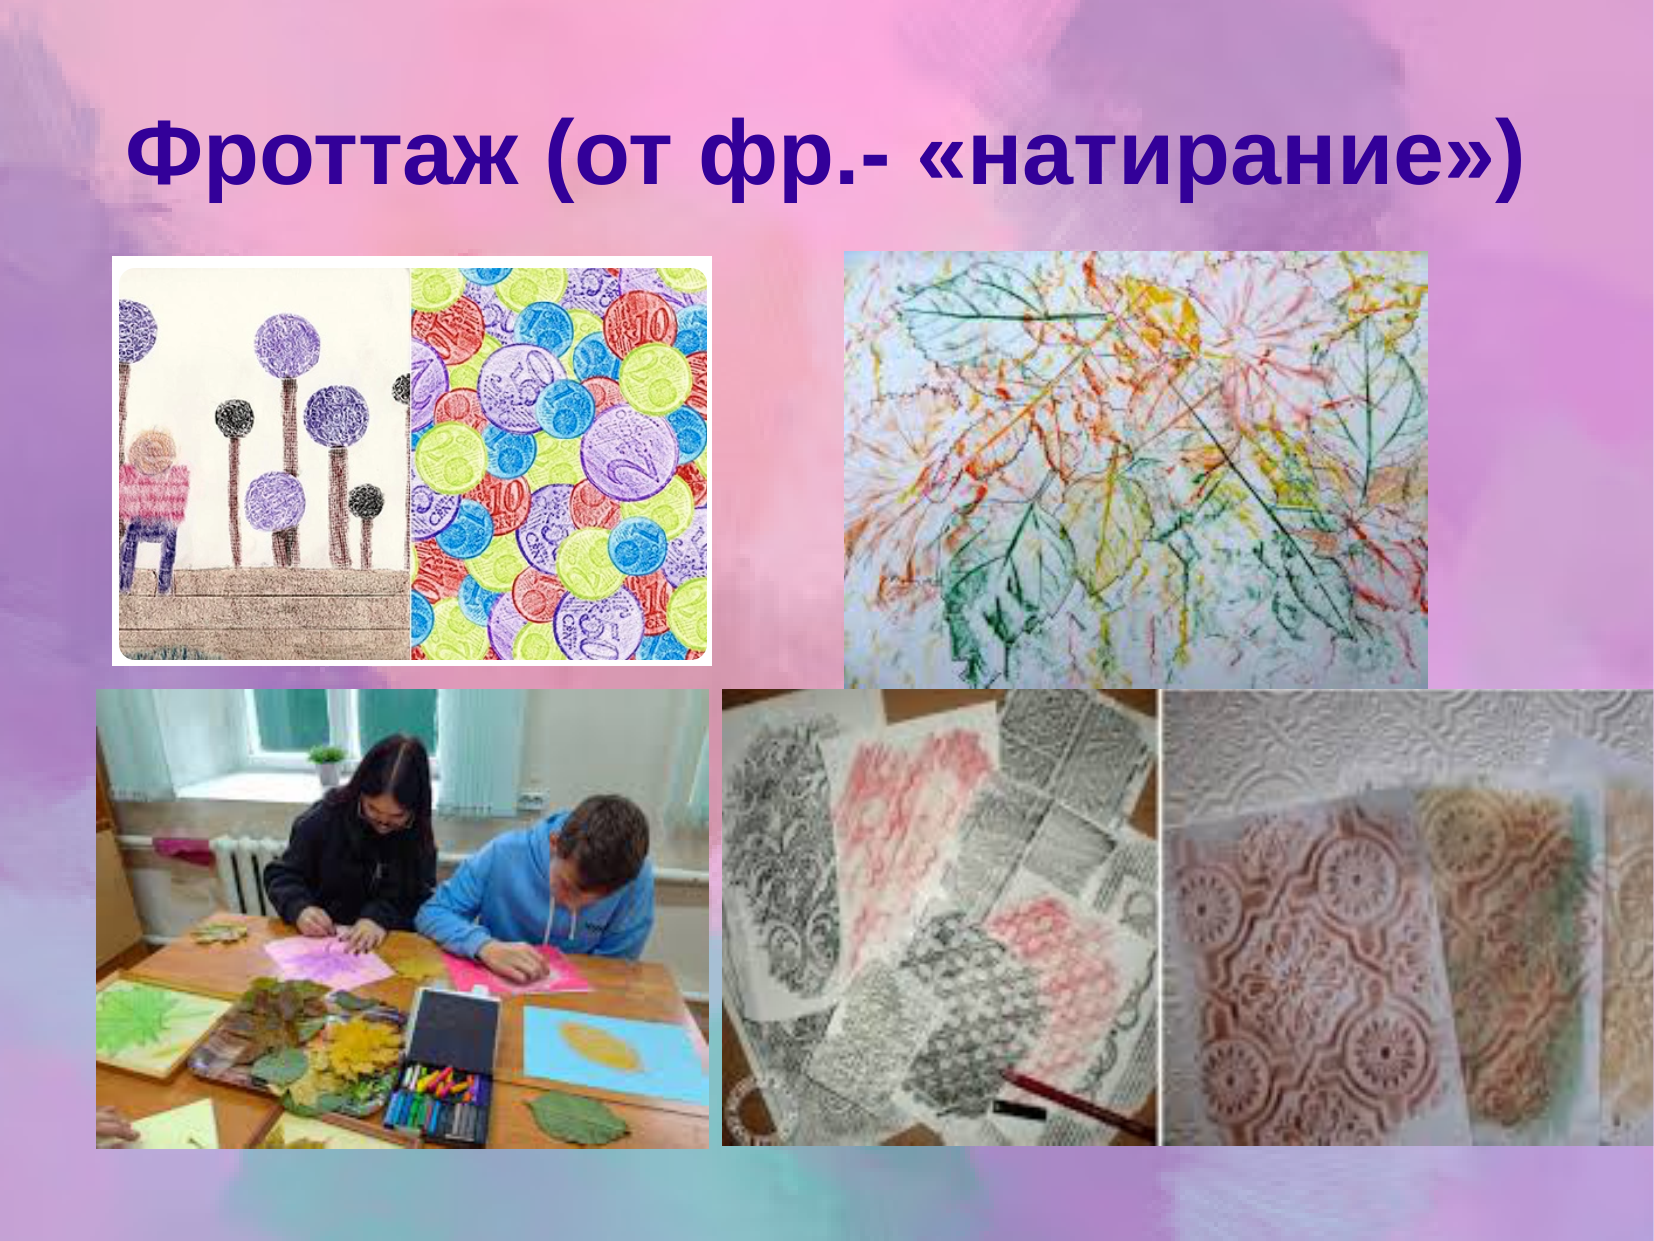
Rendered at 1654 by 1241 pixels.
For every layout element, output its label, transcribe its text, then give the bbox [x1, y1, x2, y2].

title Фроттаж (от фр.- «натирание») [82, 49, 1571, 257]
picture [0, 0, 1654, 1241]
